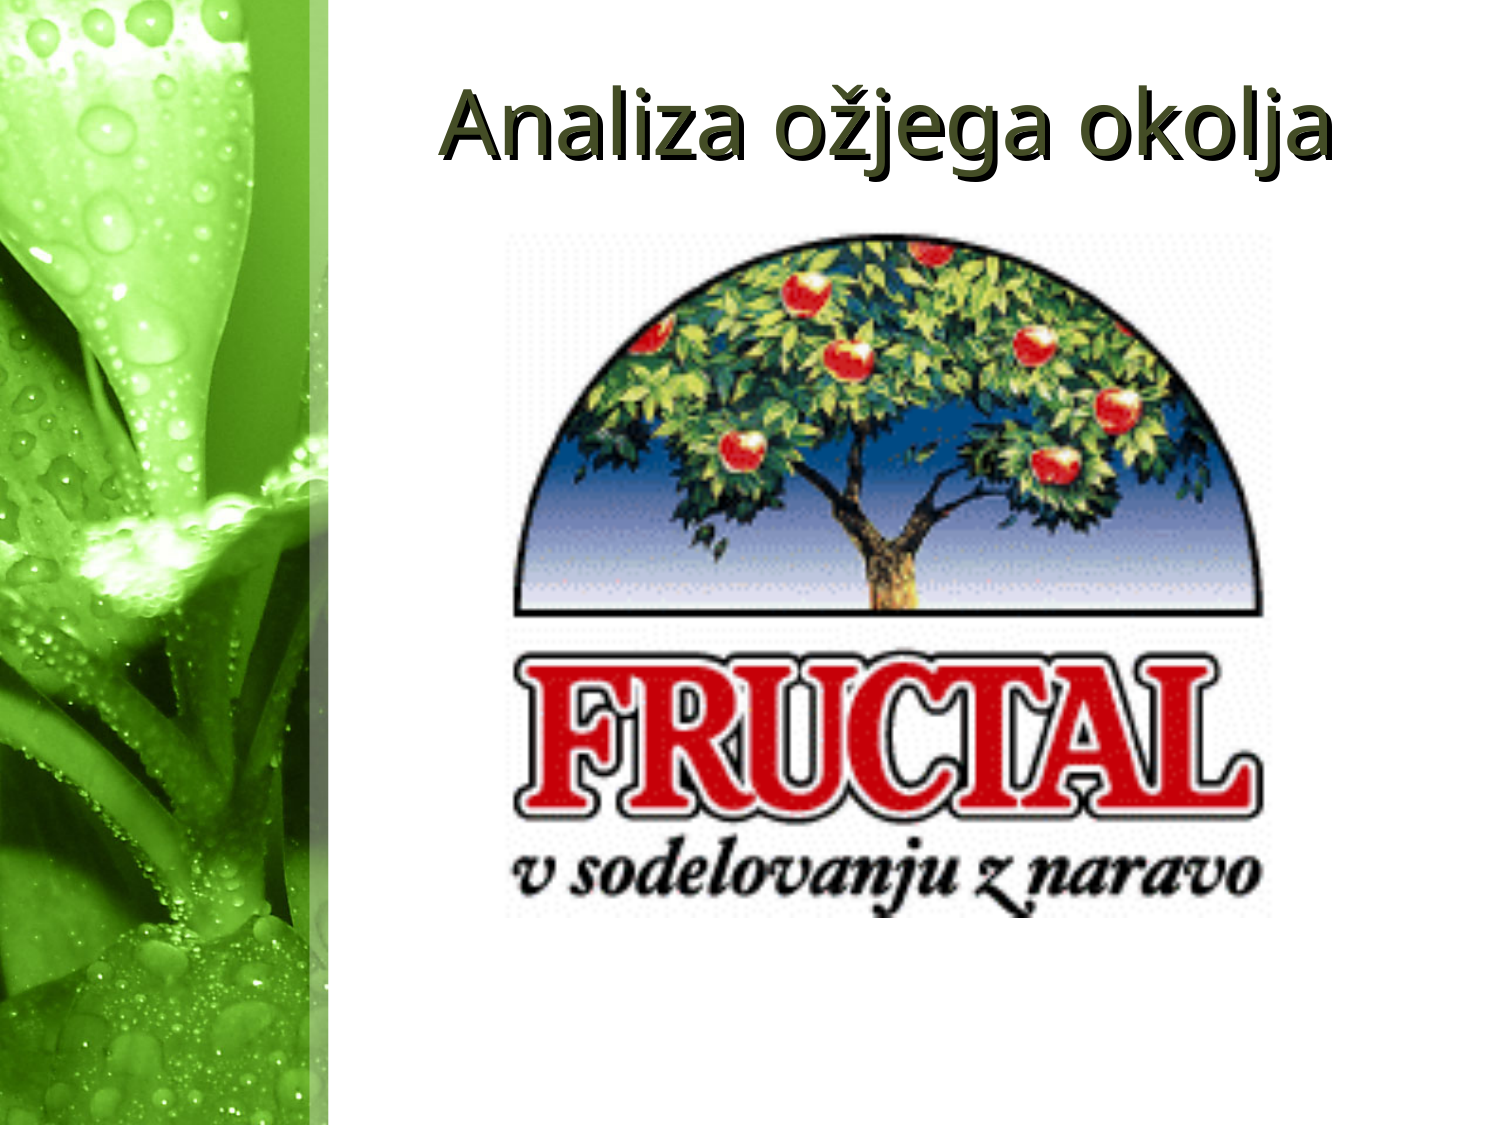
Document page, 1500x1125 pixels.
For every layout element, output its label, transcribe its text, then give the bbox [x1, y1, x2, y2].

title Analiza ožjega okolja [337, 37, 1438, 201]
picture [0, 0, 1500, 1125]
